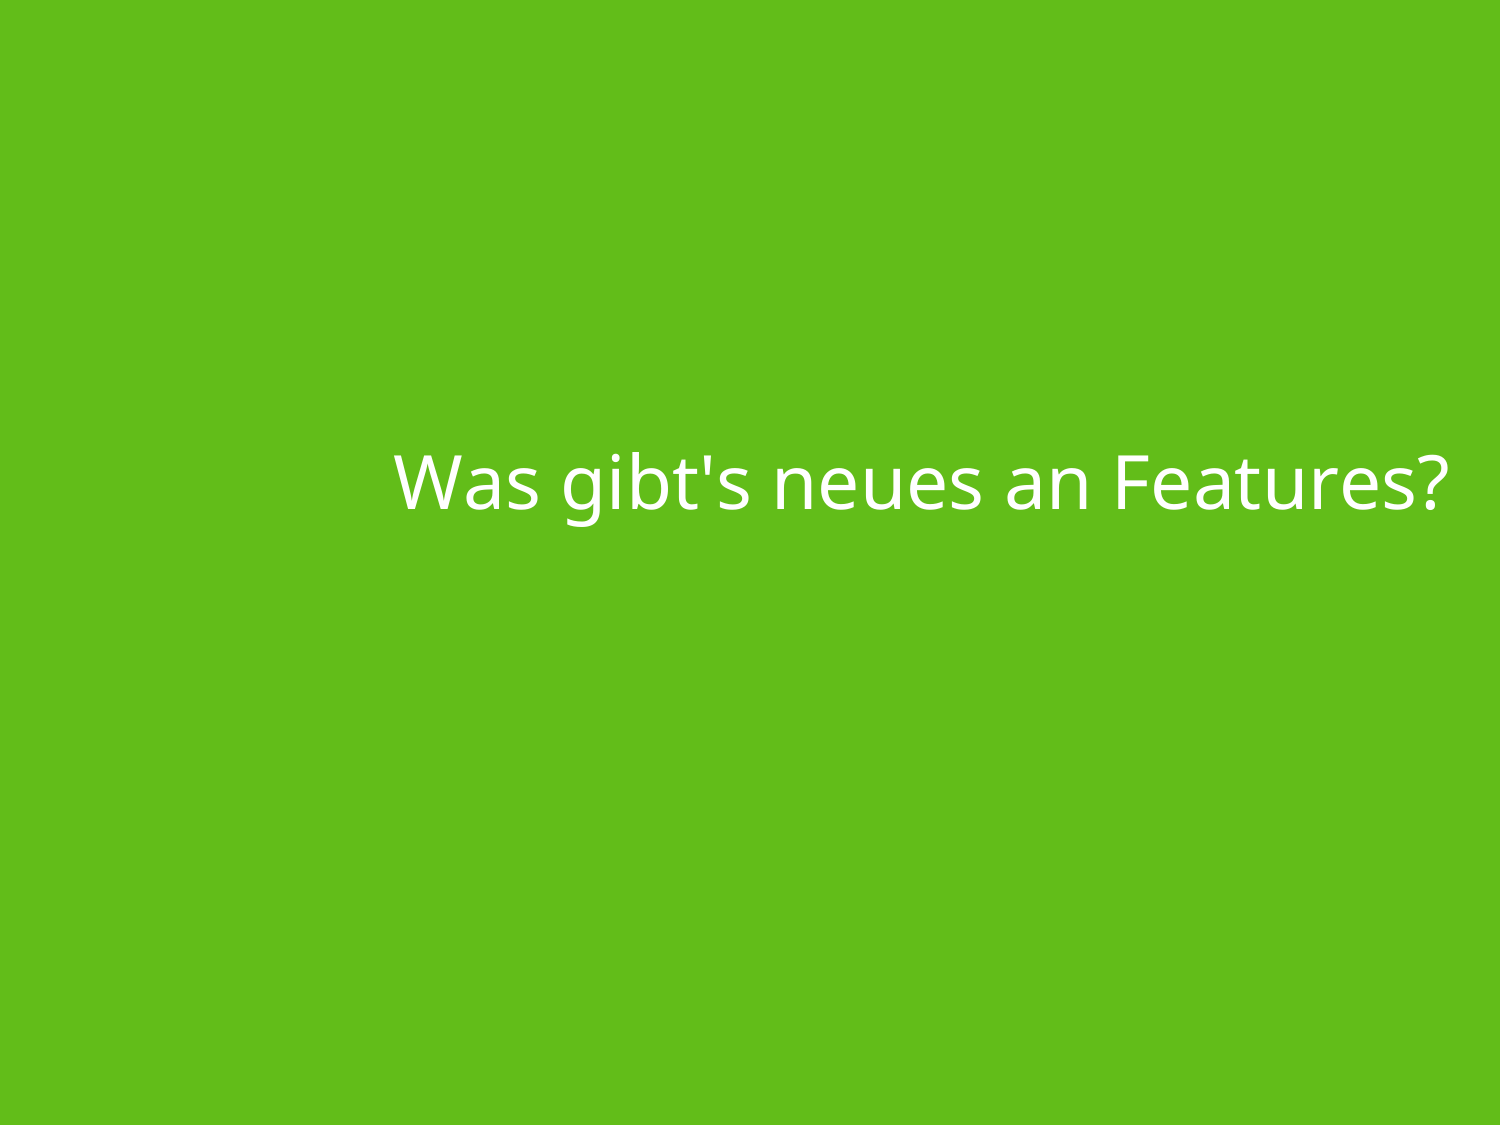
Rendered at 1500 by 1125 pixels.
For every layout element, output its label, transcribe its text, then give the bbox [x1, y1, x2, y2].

title Was gibt's neues an Features? [245, 386, 1451, 575]
